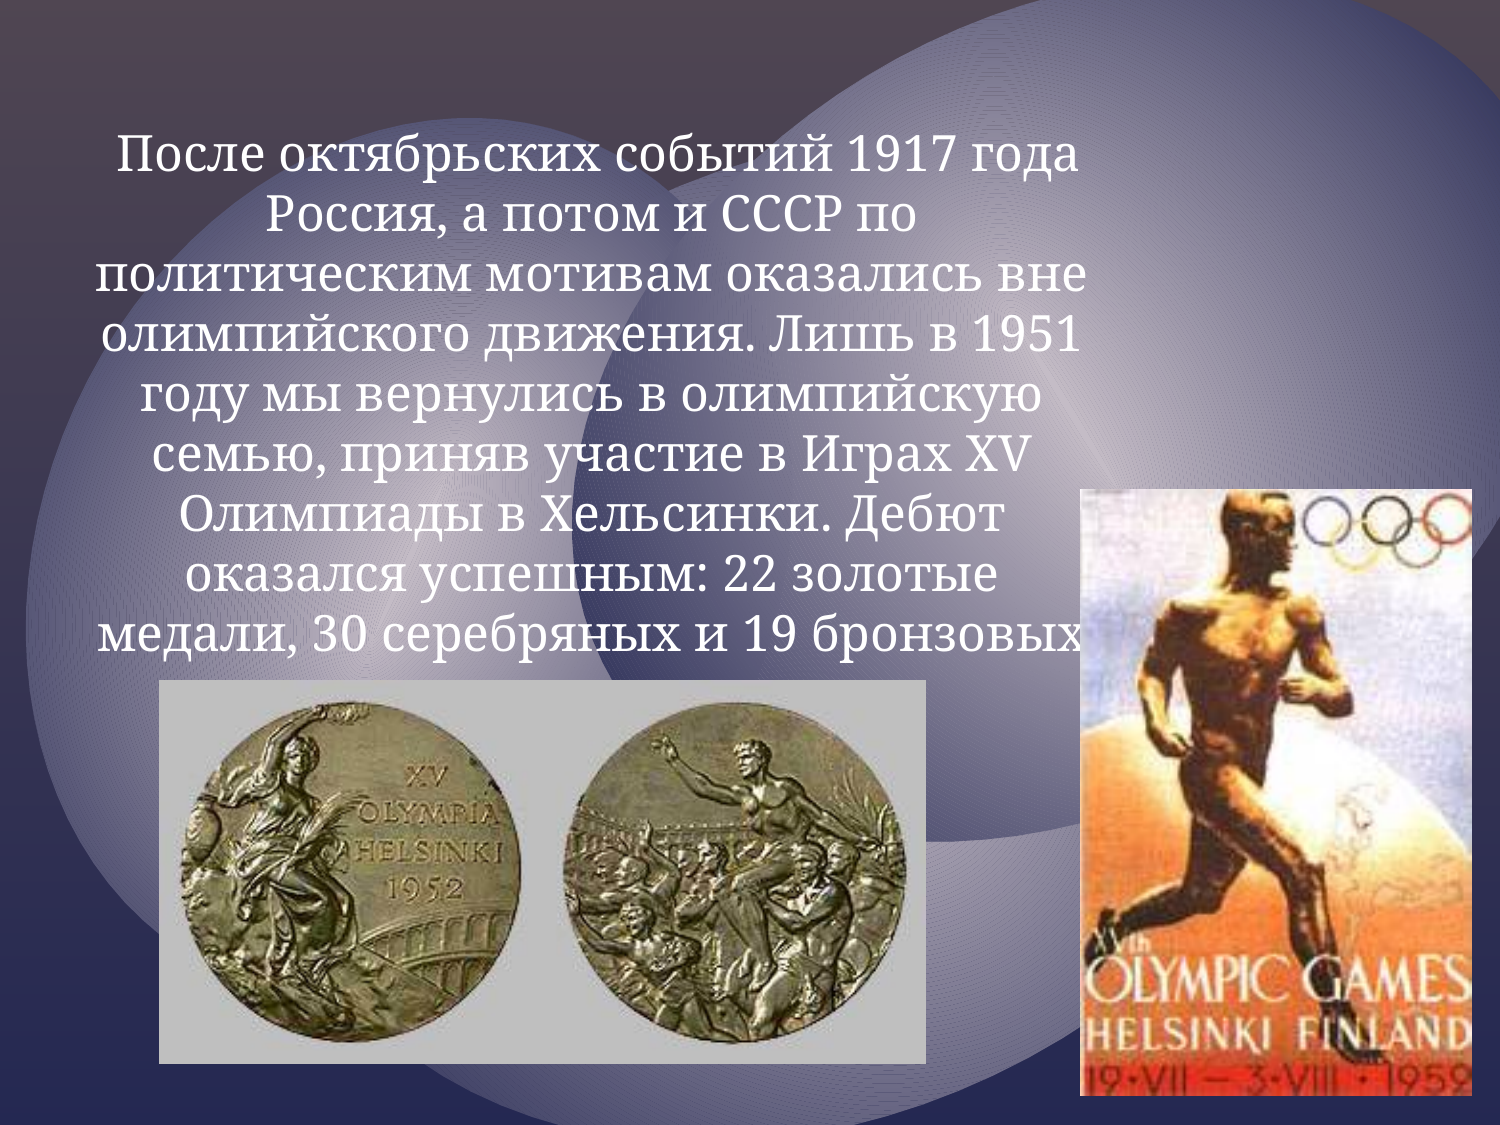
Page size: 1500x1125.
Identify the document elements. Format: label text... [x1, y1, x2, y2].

picture [159, 680, 926, 1064]
picture [1080, 489, 1472, 1096]
list После октябрьских событий 1917 года Россия, а потом и СССР по политическим мотивам оказались вне олимпийского движения. Лишь в 1951 году мы вернулись в олимпийскую семью, приняв участие в Играх XV Олимпиады в Хельсинки. Дебют оказался успешным: 22 золотые медали, 30 серебряных и 19 бронзовых наград. [76, 113, 1105, 587]
